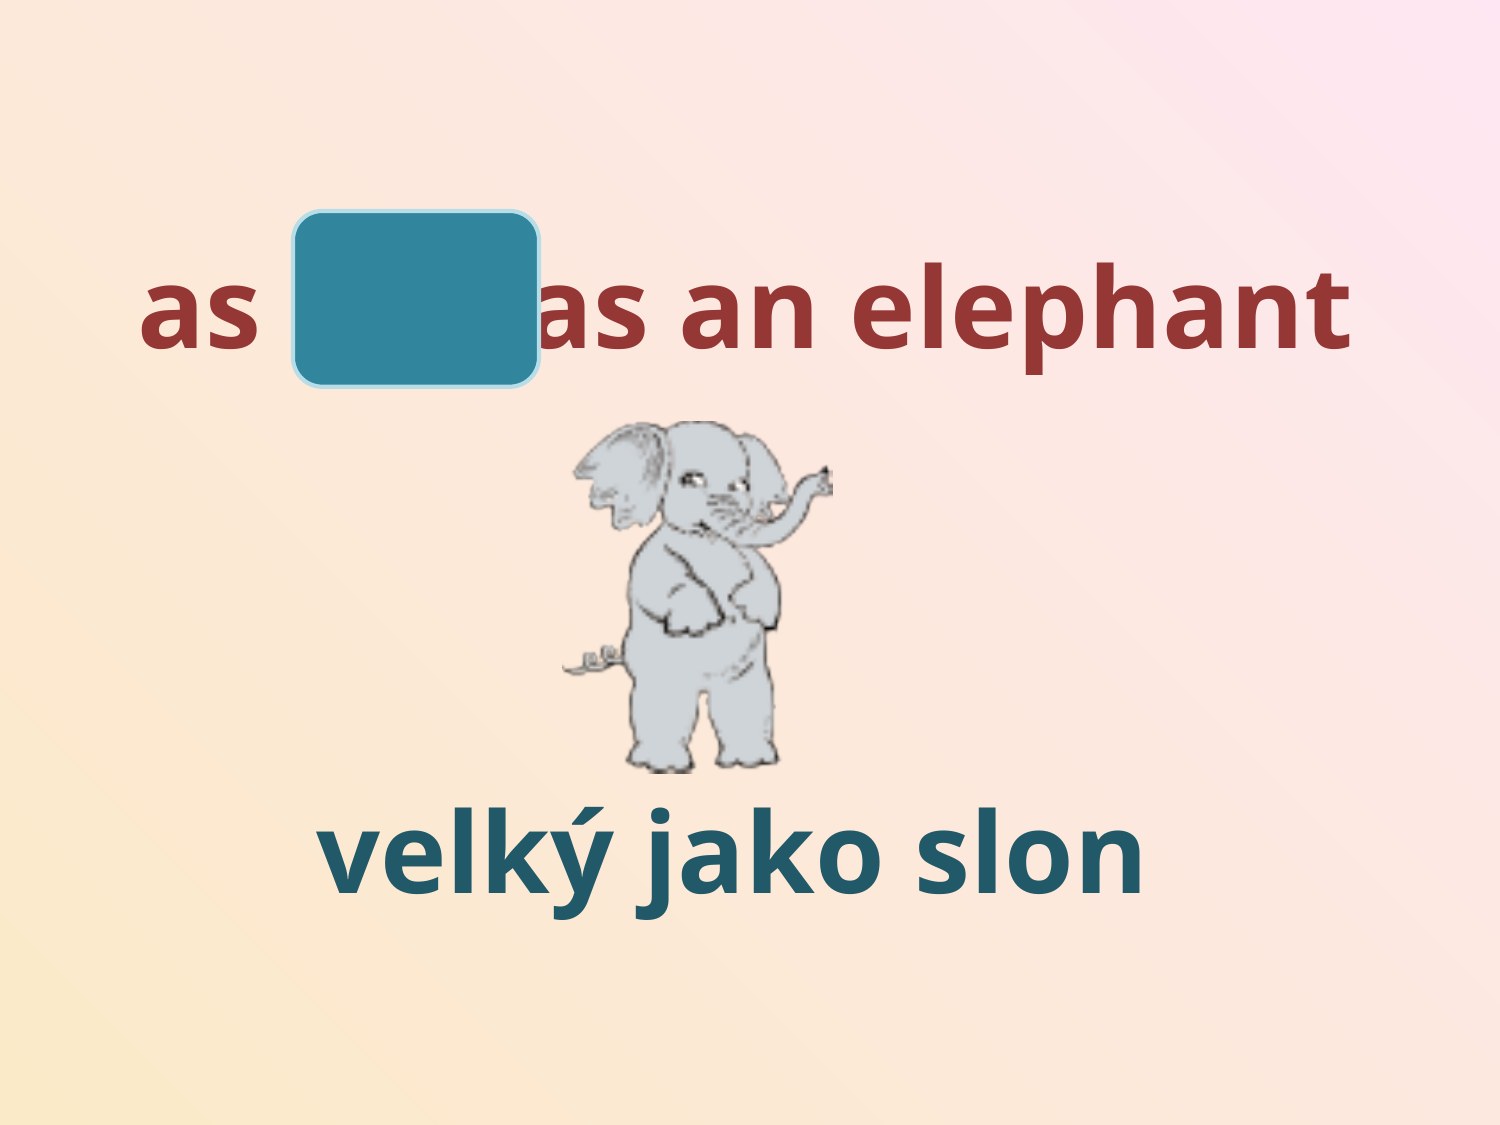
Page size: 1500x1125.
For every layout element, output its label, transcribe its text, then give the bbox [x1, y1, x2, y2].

picture [562, 421, 833, 774]
text_box [292, 210, 540, 387]
title as big as an elephant [70, 210, 1421, 399]
text_box velký jako slon [187, 773, 1278, 924]
